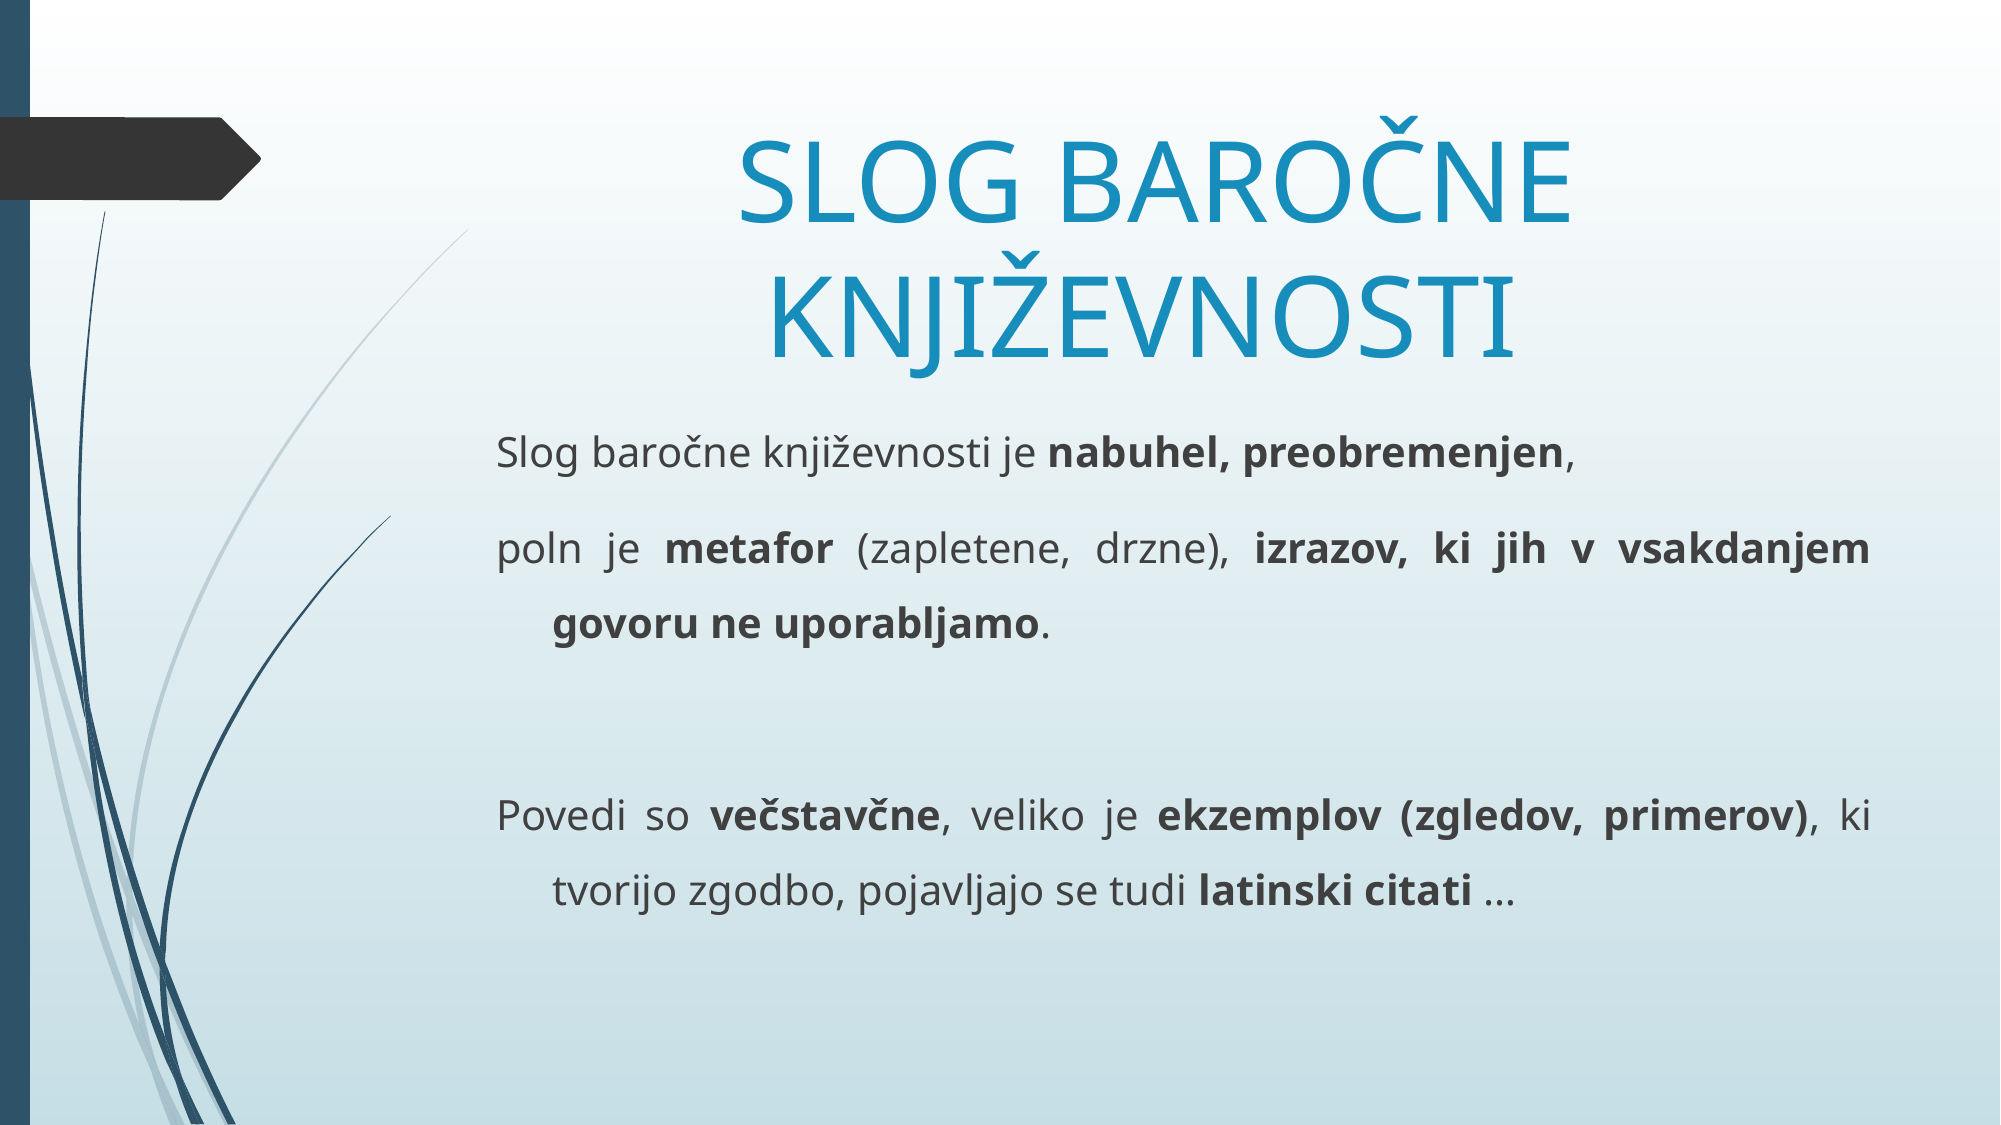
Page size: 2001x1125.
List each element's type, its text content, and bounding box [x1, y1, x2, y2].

list Slog baročne književnosti je nabuhel, preobremenjen, poln je metafor (zapletene, drzne), izrazov, ki jih v vsakdanjem govoru ne uporabljamo. Povedi so večstavčne, veliko je ekzemplov (zgledov, primerov), ki tvorijo zgodbo, pojavljajo se tudi latinski citati … [424, 393, 1888, 970]
title SLOG BAROČNE KNJIŽEVNOSTI [425, 102, 1888, 313]
